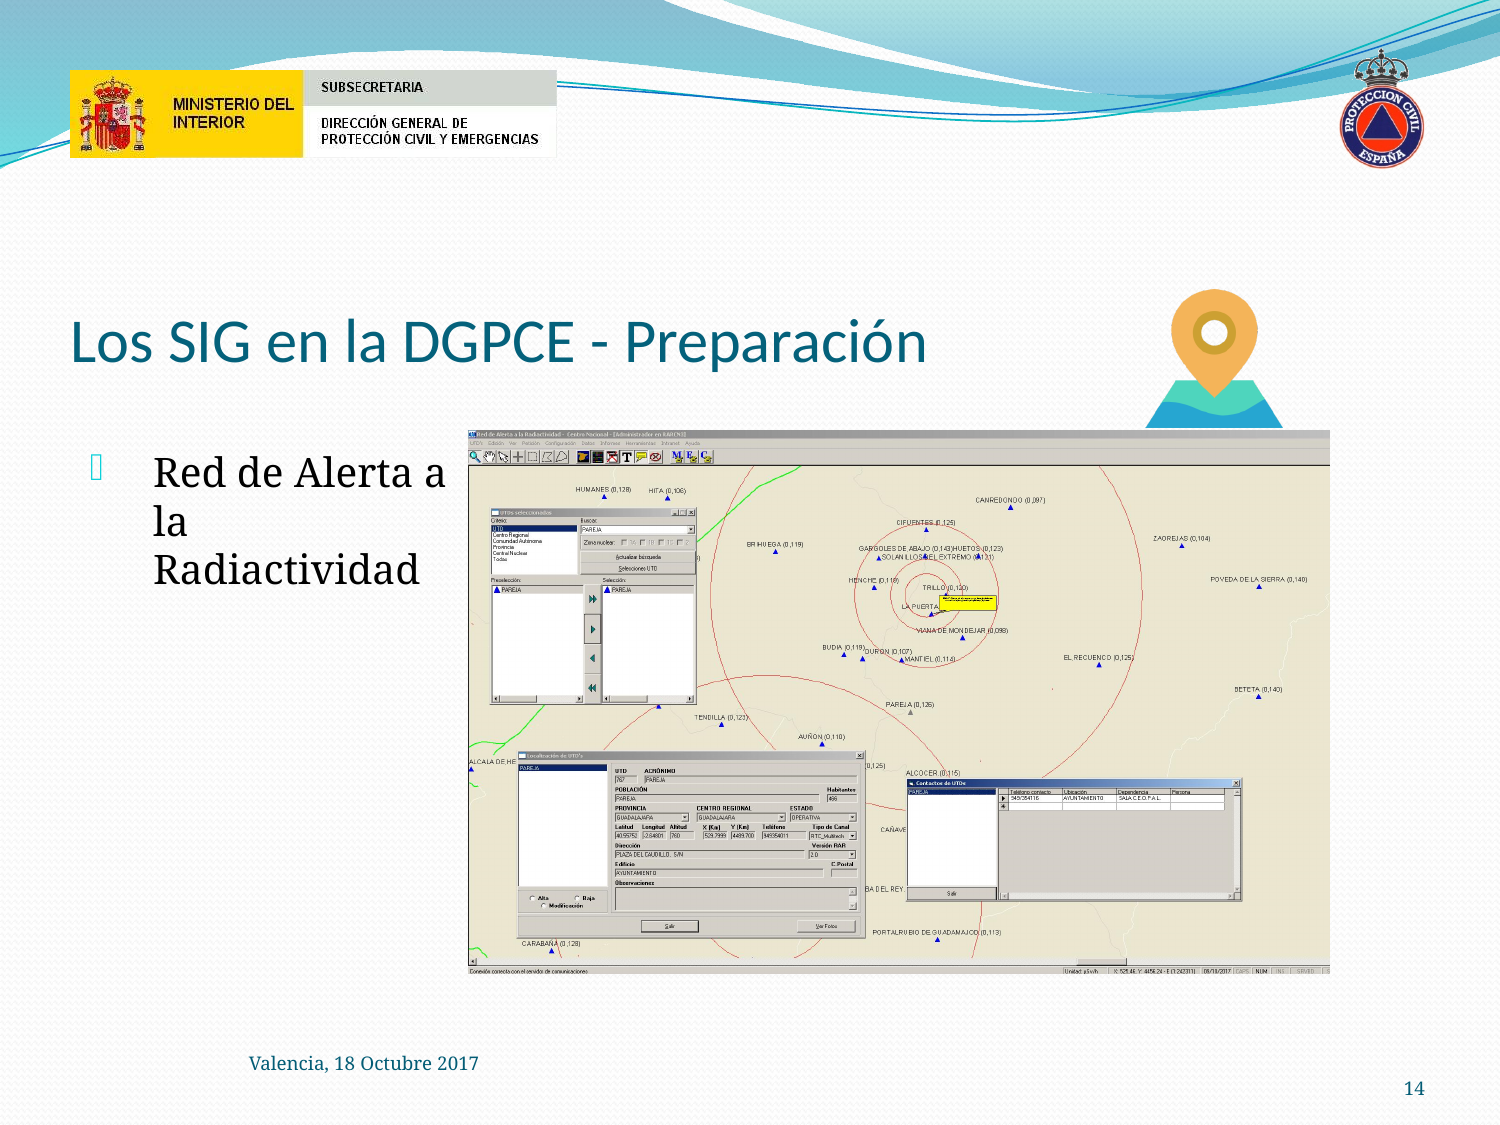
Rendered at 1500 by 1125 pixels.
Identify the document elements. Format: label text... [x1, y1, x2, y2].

list Red de Alerta a la Radiactividad [75, 439, 468, 919]
slide_number Valencia, 18 Octubre 2017 [249, 1028, 507, 1074]
slide_number <number> [1299, 1042, 1425, 1103]
title Los SIG en la DGPCE - Preparación [70, 187, 1421, 375]
picture [0, 0, 1500, 1125]
picture [24, 147, 50, 156]
